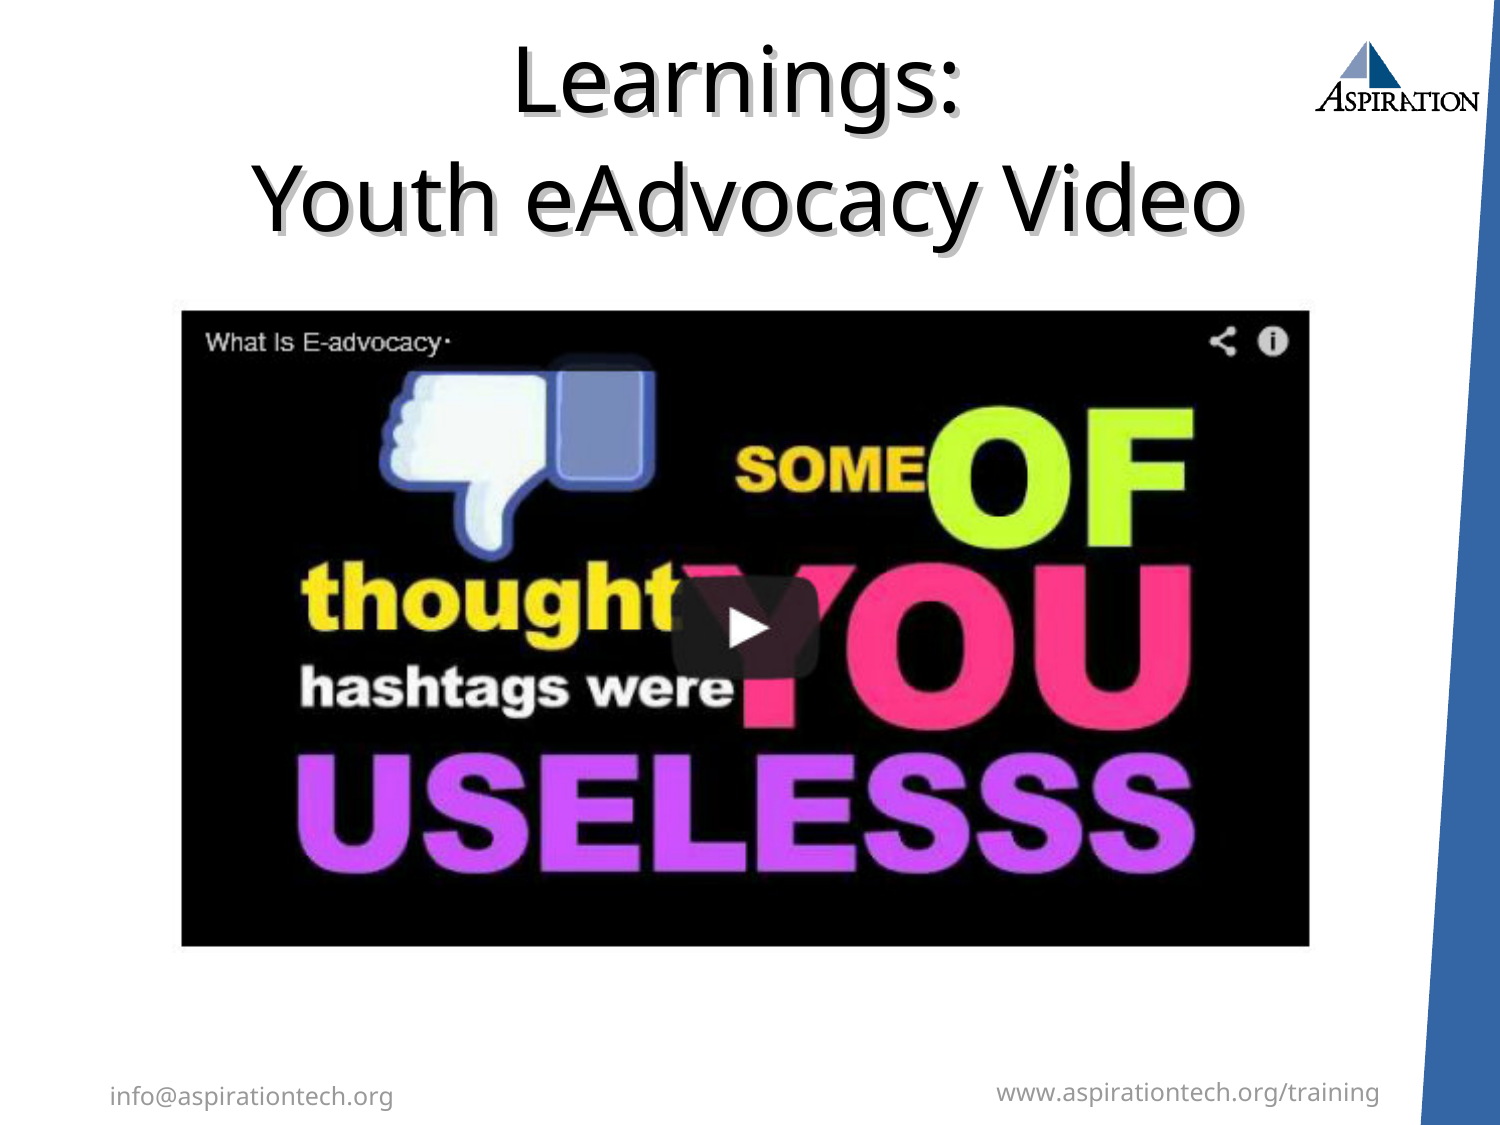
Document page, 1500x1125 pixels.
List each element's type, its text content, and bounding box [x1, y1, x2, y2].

picture [1448, 41, 1480, 120]
title Learnings: Youth eAdvocacy Video [49, 37, 1448, 224]
picture [172, 299, 1324, 953]
